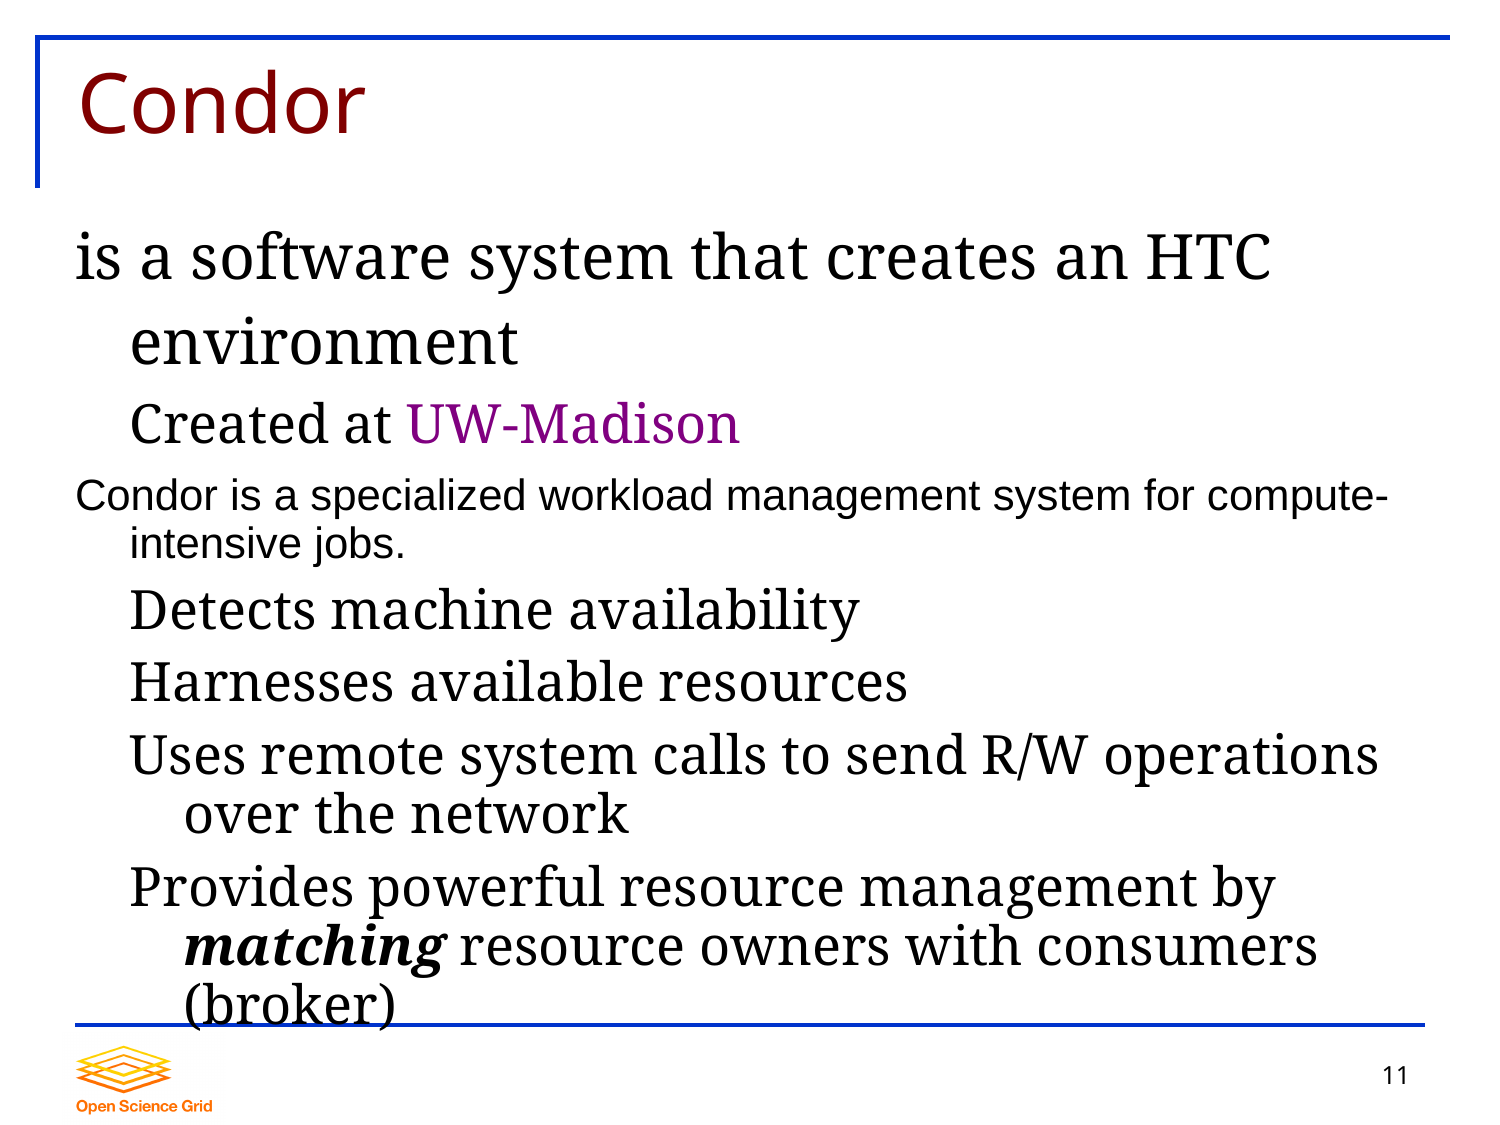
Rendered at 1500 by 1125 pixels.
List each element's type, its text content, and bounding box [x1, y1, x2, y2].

picture [62, 1032, 226, 1125]
list is a software system that creates an HTC environment Created at UW-Madison Condor is a specialized workload management system for compute-intensive jobs. Detects machine availability Harnesses available resources Uses remote system calls to send R/W operations over the network Provides powerful resource management by matching resource owners with consumers (broker) [75, 212, 1424, 1006]
title Condor [62, 37, 1450, 225]
